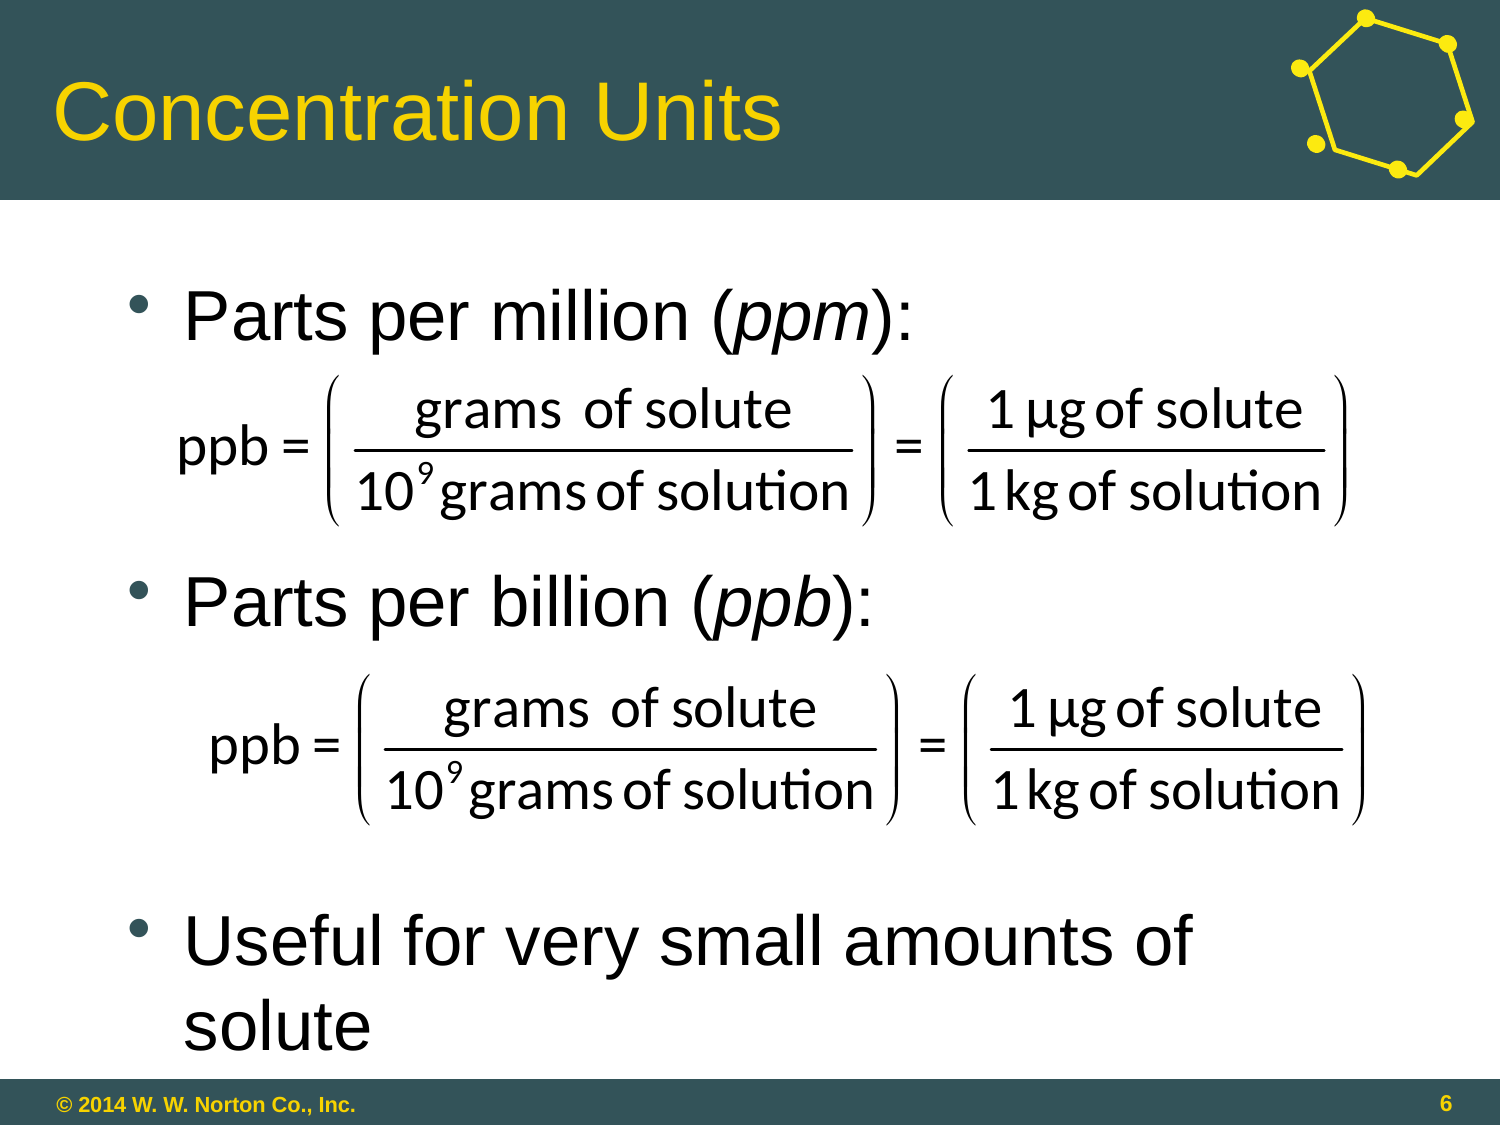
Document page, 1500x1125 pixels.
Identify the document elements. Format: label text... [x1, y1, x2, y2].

chart [203, 661, 1383, 838]
slide_number <number> [1408, 1085, 1468, 1120]
list Parts per million (ppm): Parts per billion (ppb): Useful for very small amounts of solute [112, 262, 1388, 963]
title Concentration Units [37, 19, 1118, 195]
chart [171, 362, 1366, 539]
